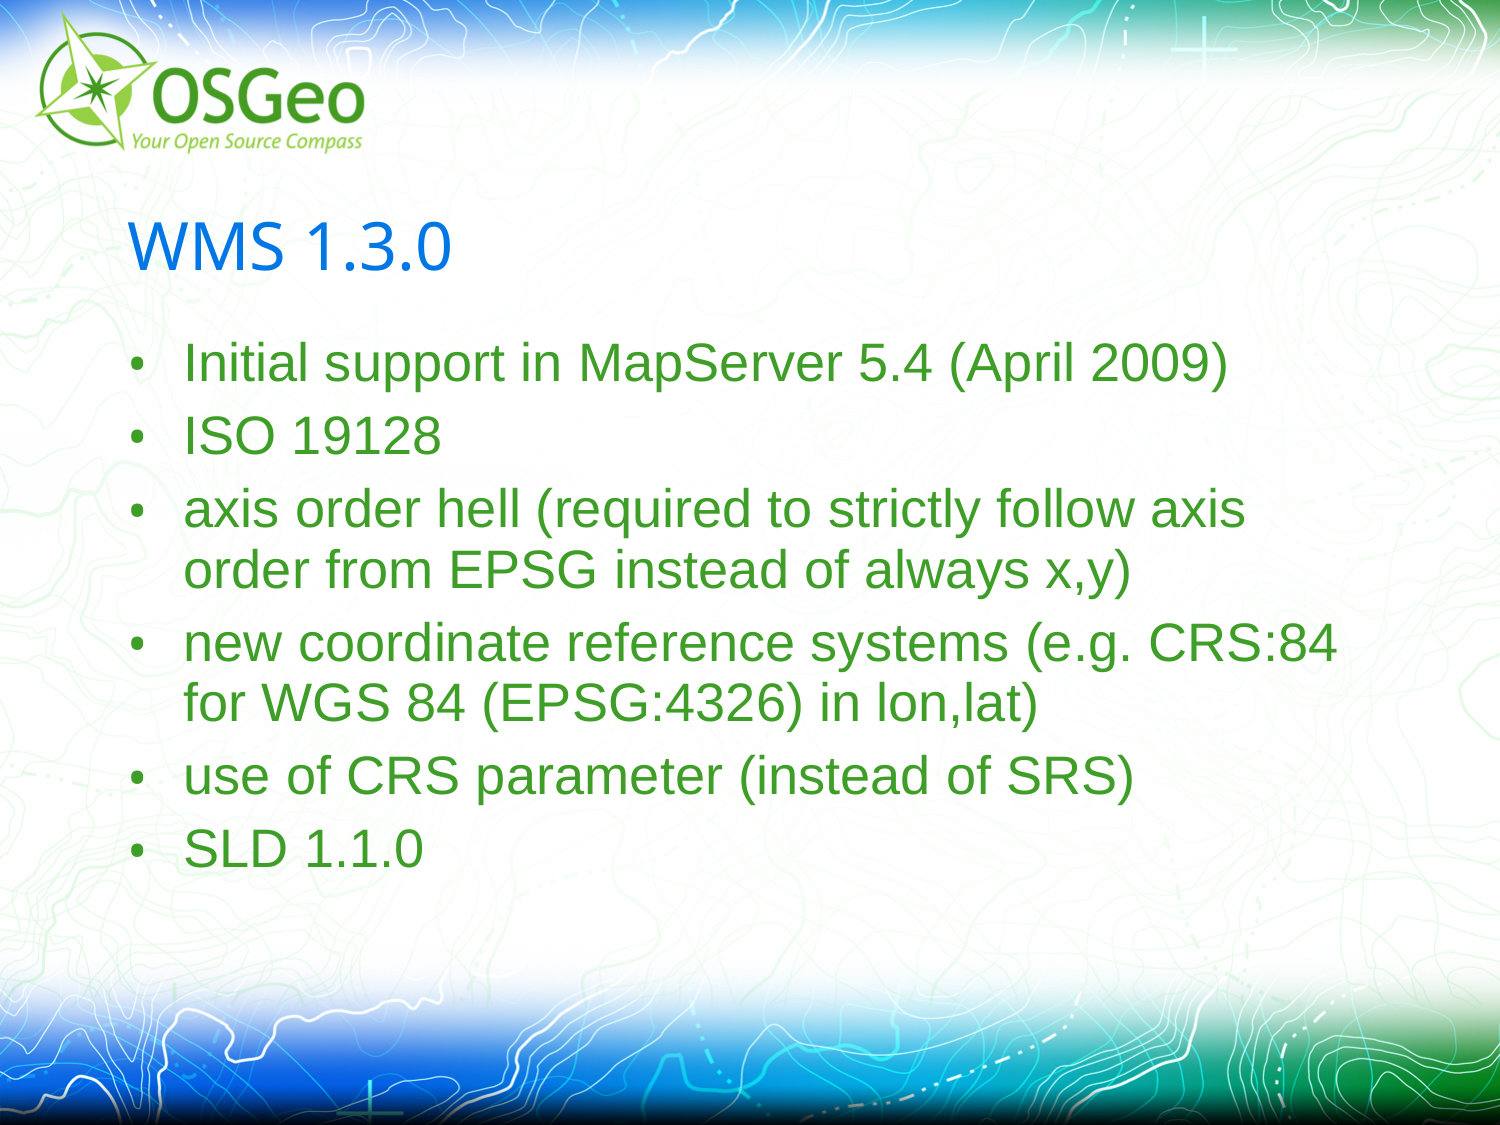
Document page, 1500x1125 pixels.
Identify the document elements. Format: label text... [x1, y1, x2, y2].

list Initial support in MapServer 5.4 (April 2009) ISO 19128 axis order hell (required to strictly follow axis order from EPSG instead of always x,y) new coordinate reference systems (e.g. CRS:84 for WGS 84 (EPSG:4326) in lon,lat) use of CRS parameter (instead of SRS) SLD 1.1.0 [112, 324, 1388, 1015]
picture [0, 0, 1500, 1125]
title WMS 1.3.0 [112, 187, 1388, 303]
